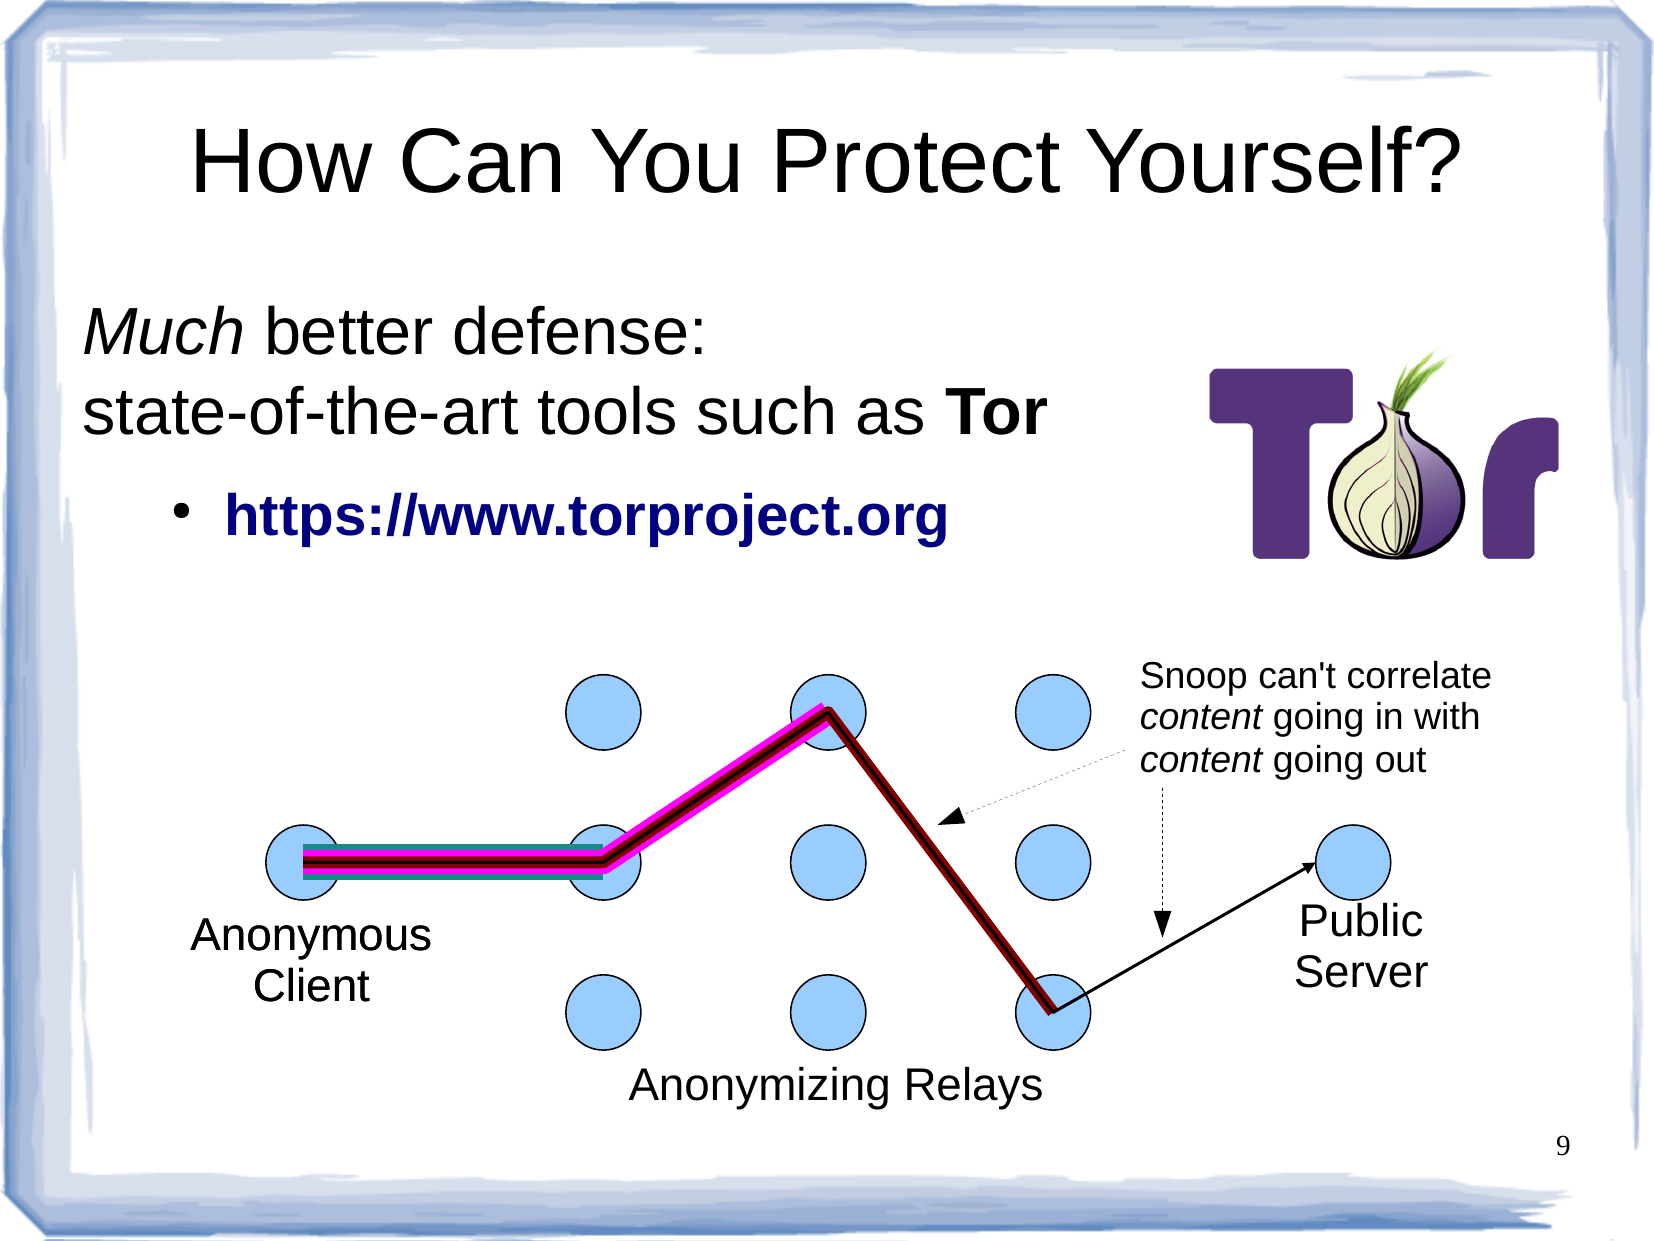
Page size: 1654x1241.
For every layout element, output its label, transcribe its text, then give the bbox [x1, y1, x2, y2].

text_box [790, 674, 866, 738]
text_box [565, 674, 641, 751]
picture [0, 0, 1654, 1241]
text_box [1015, 825, 1091, 901]
text_box Anonymous Client [153, 899, 454, 1027]
text_box Anonymizing Relays [490, 1050, 1166, 1121]
text_box [570, 825, 626, 847]
text_box [806, 727, 845, 751]
title How Can You Protect Yourself? [82, 56, 1572, 213]
text_box [265, 825, 337, 899]
text_box Public Server [1203, 886, 1504, 1013]
text_box [1015, 987, 1091, 1050]
text_box [790, 825, 866, 901]
text_box [790, 974, 866, 1050]
list Much better defense: state-of-the-art tools such as Tor https://www.torproject.org [82, 213, 1572, 689]
text_box [570, 853, 641, 901]
text_box [1036, 974, 1085, 1007]
text_box Snoop can't correlate content going in with content going out [1125, 646, 1576, 788]
text_box [1015, 674, 1091, 751]
text_box [1315, 825, 1391, 886]
text_box [565, 974, 641, 1050]
